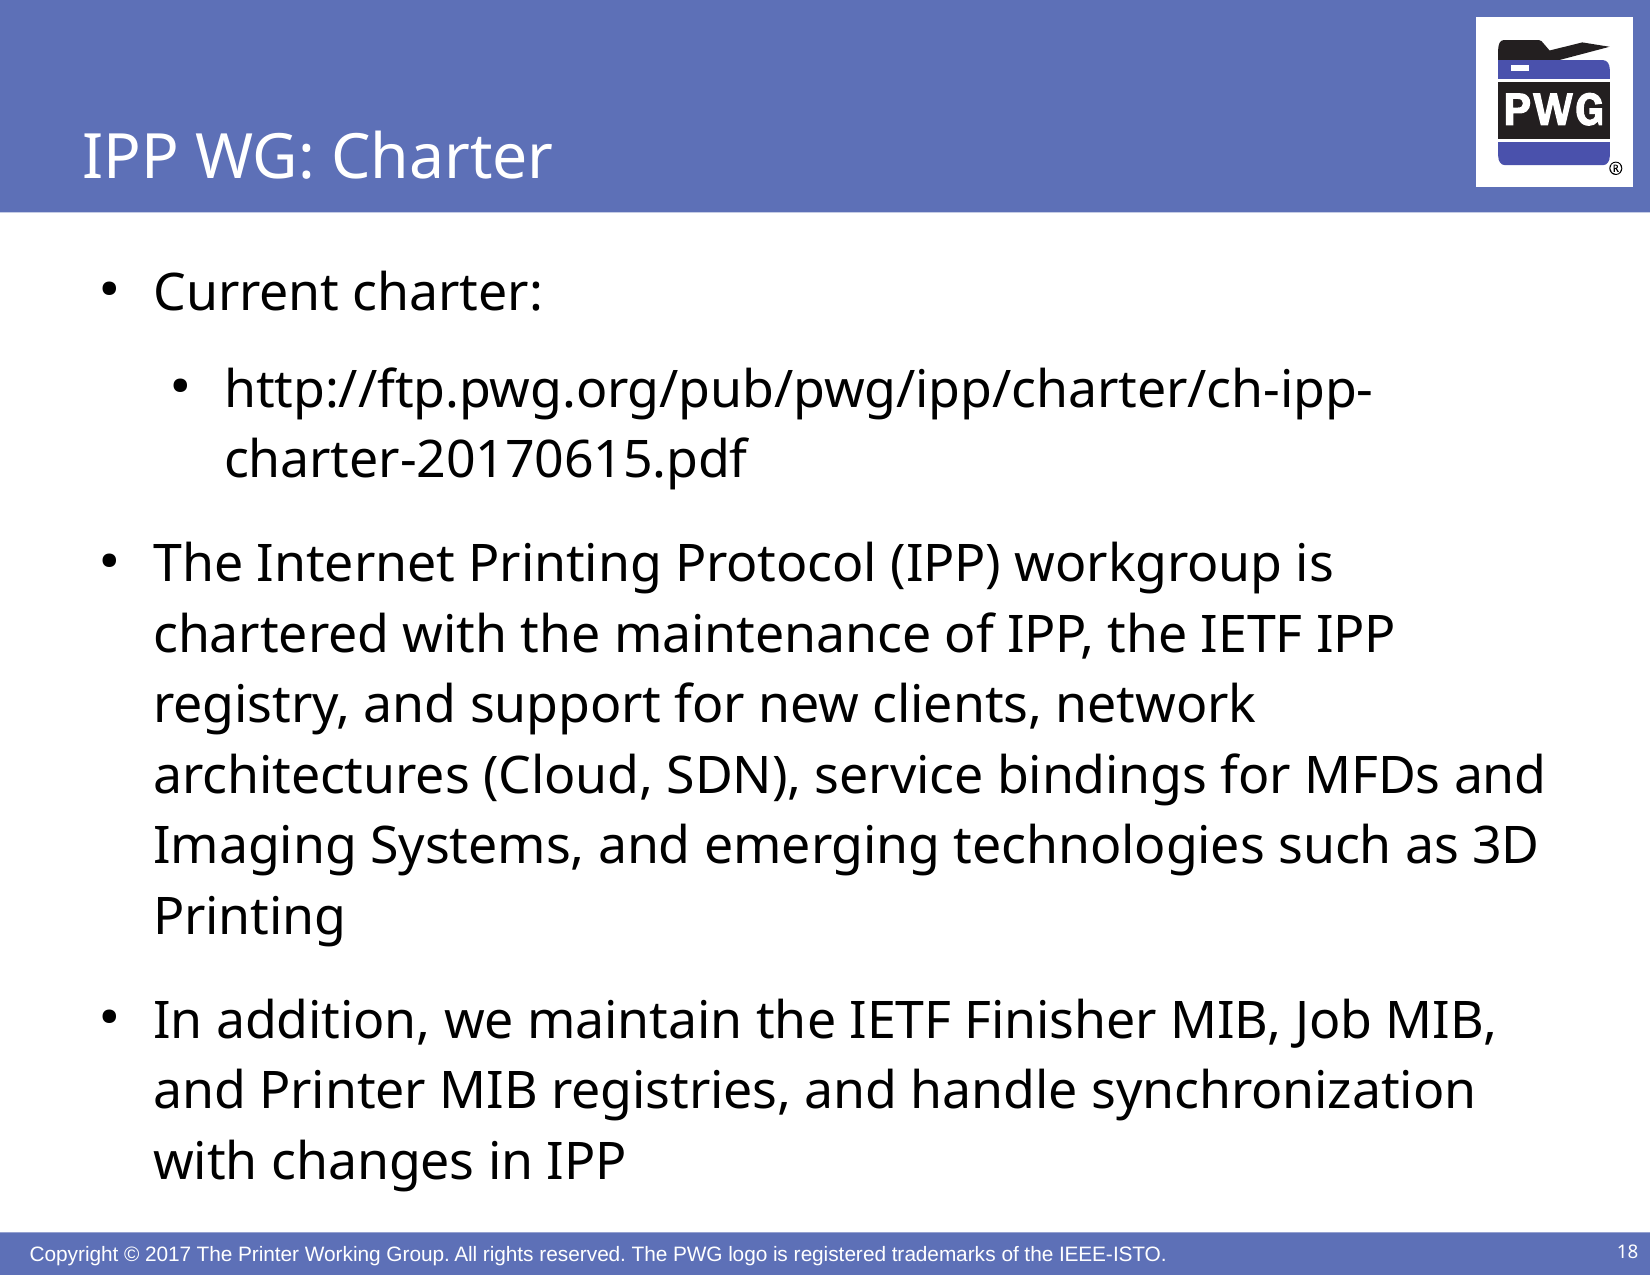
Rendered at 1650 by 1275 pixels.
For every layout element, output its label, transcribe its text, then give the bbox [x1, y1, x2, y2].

title IPP WG: Charter [82, 8, 1449, 198]
list Current charter: http://ftp.pwg.org/pub/pwg/ipp/charter/ch-ipp-charter-20170615.pdf The Internet Printing Protocol (IPP) workgroup is chartered with the maintenance of IPP, the IETF IPP registry, and support for new clients, network architectures (Cloud, SDN), service bindings for MFDs and Imaging Systems, and emerging technologies such as 3D Printing In addition, we maintain the IETF Finisher MIB, Job MIB, and Printer MIB registries, and handle synchronization with changes in IPP [82, 254, 1568, 1201]
